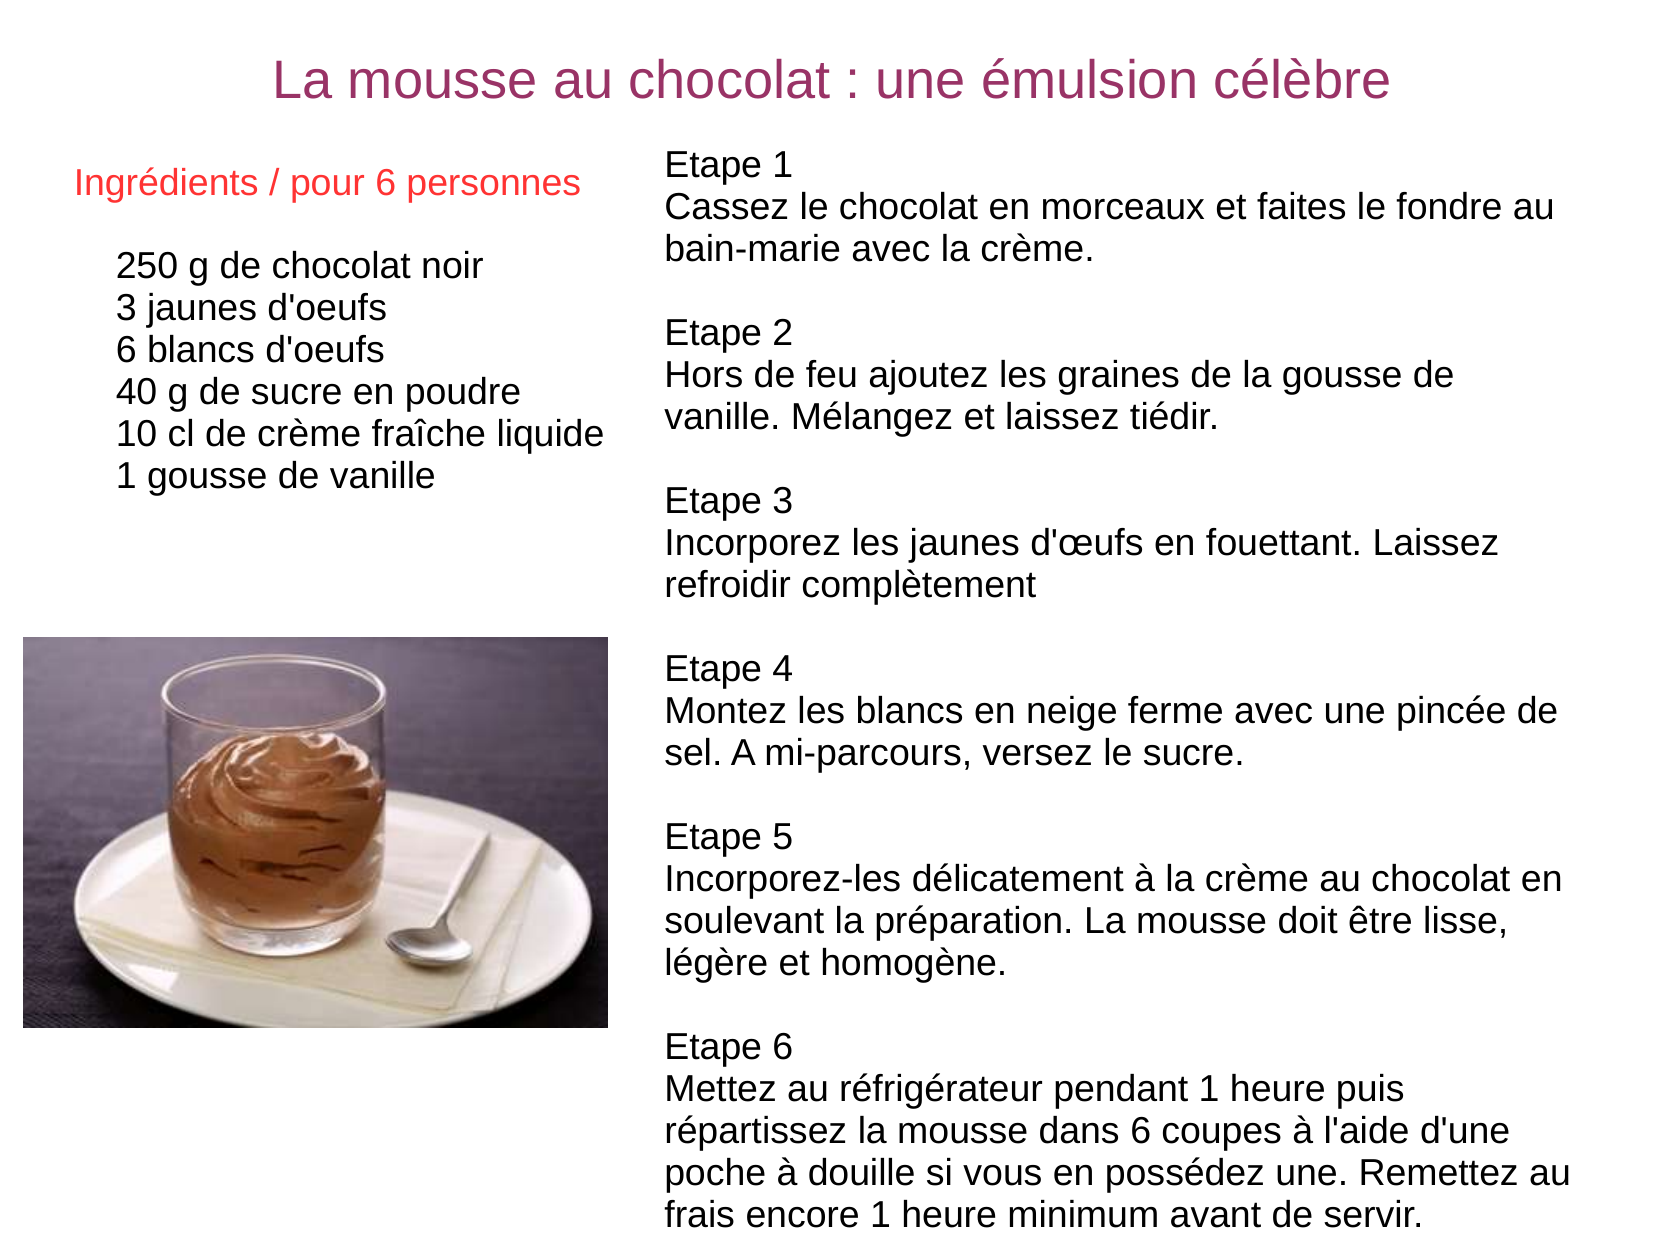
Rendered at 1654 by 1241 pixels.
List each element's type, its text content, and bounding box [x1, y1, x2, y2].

title La mousse au chocolat : une émulsion célèbre [118, 23, 1548, 137]
picture [23, 637, 608, 1028]
text_box Etape 1 Cassez le chocolat en morceaux et faites le fondre au bain-marie avec la crème. Etape 2 Hors de feu ajoutez les graines de la gousse de vanille. Mélangez et laissez tiédir. Etape 3 Incorporez les jaunes d'œufs en fouettant. Laissez refroidir complètement Etape 4 Montez les blancs en neige ferme avec une pincée de sel. A mi-parcours, versez le sucre. Etape 5 Incorporez-les délicatement à la crème au chocolat en soulevant la préparation. La mousse doit être lisse, légère et homogène. Etape 6 Mettez au réfrigérateur pendant 1 heure puis répartissez la mousse dans 6 coupes à l'aide d'une poche à douille si vous en possédez une. Remettez au frais encore 1 heure minimum avant de servir. [649, 136, 1595, 1241]
text_box Ingrédients / pour 6 personnes 250 g de chocolat noir 3 jaunes d'oeufs 6 blancs d'oeufs 40 g de sucre en poudre 10 cl de crème fraîche liquide 1 gousse de vanille [59, 153, 620, 505]
